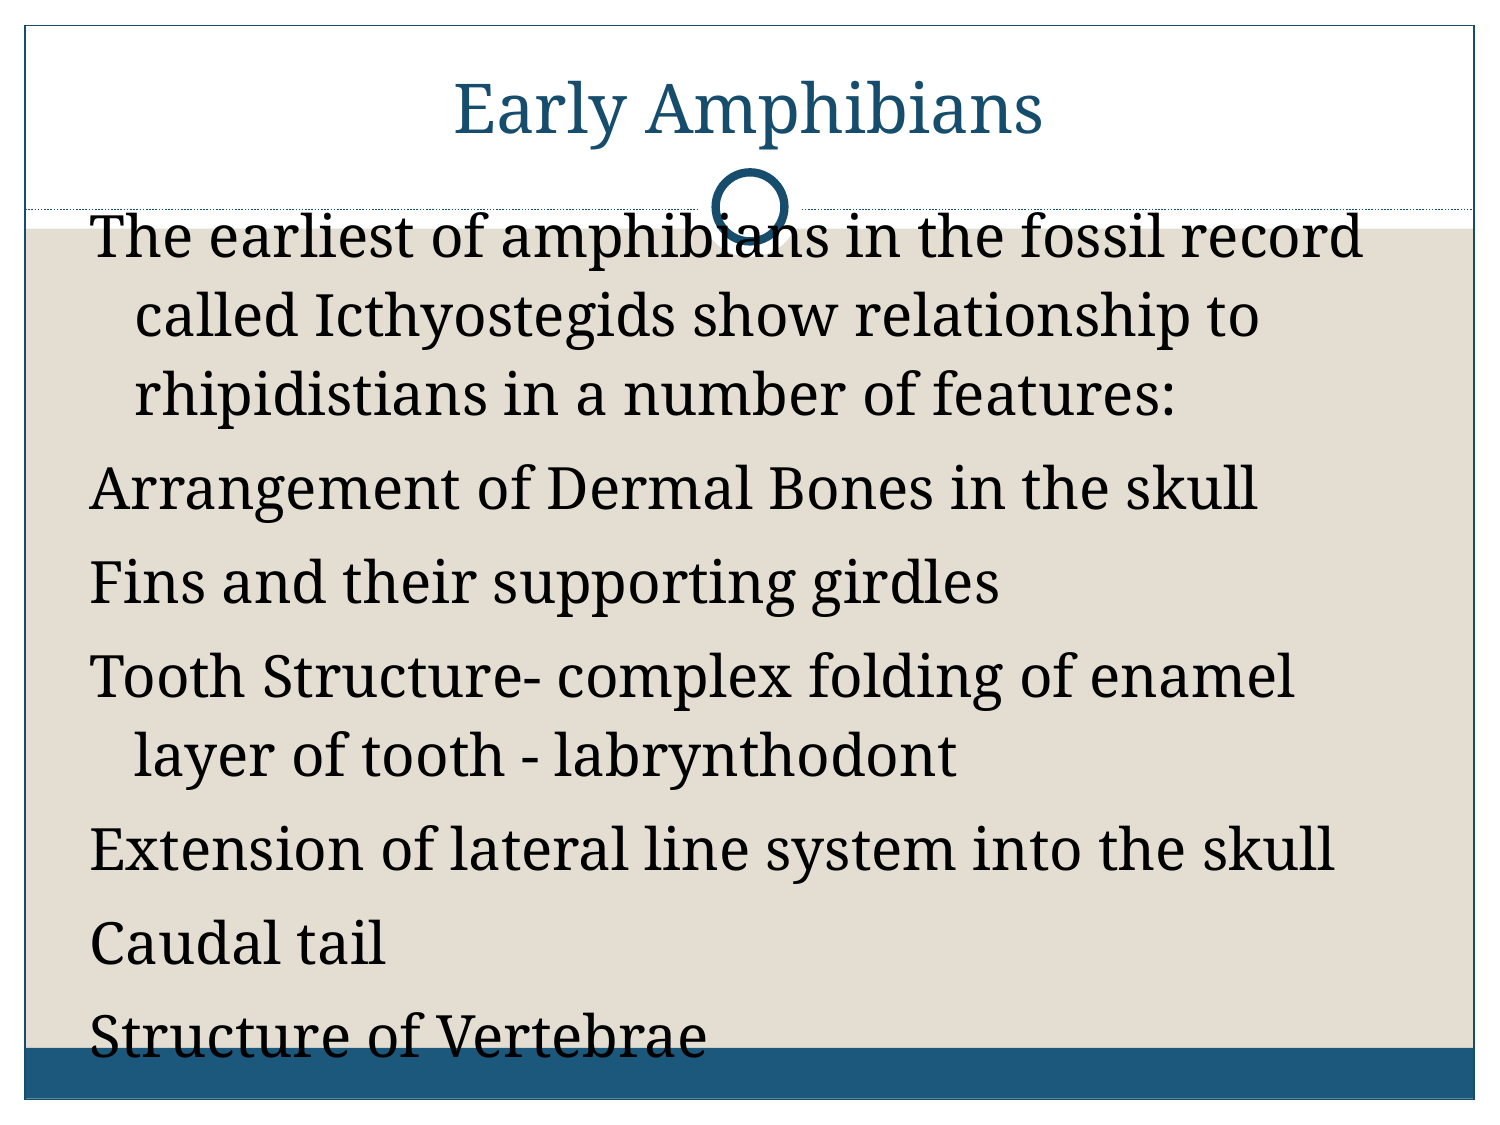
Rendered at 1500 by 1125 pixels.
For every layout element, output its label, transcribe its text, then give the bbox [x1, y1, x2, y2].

title Early Amphibians [49, 37, 1450, 162]
list The earliest of amphibians in the fossil record called Icthyostegids show relationship to rhipidistians in a number of features: Arrangement of Dermal Bones in the skull Fins and their supporting girdles Tooth Structure- complex folding of enamel layer of tooth - labrynthodont Extension of lateral line system into the skull Caudal tail Structure of Vertebrae [75, 187, 1426, 1125]
